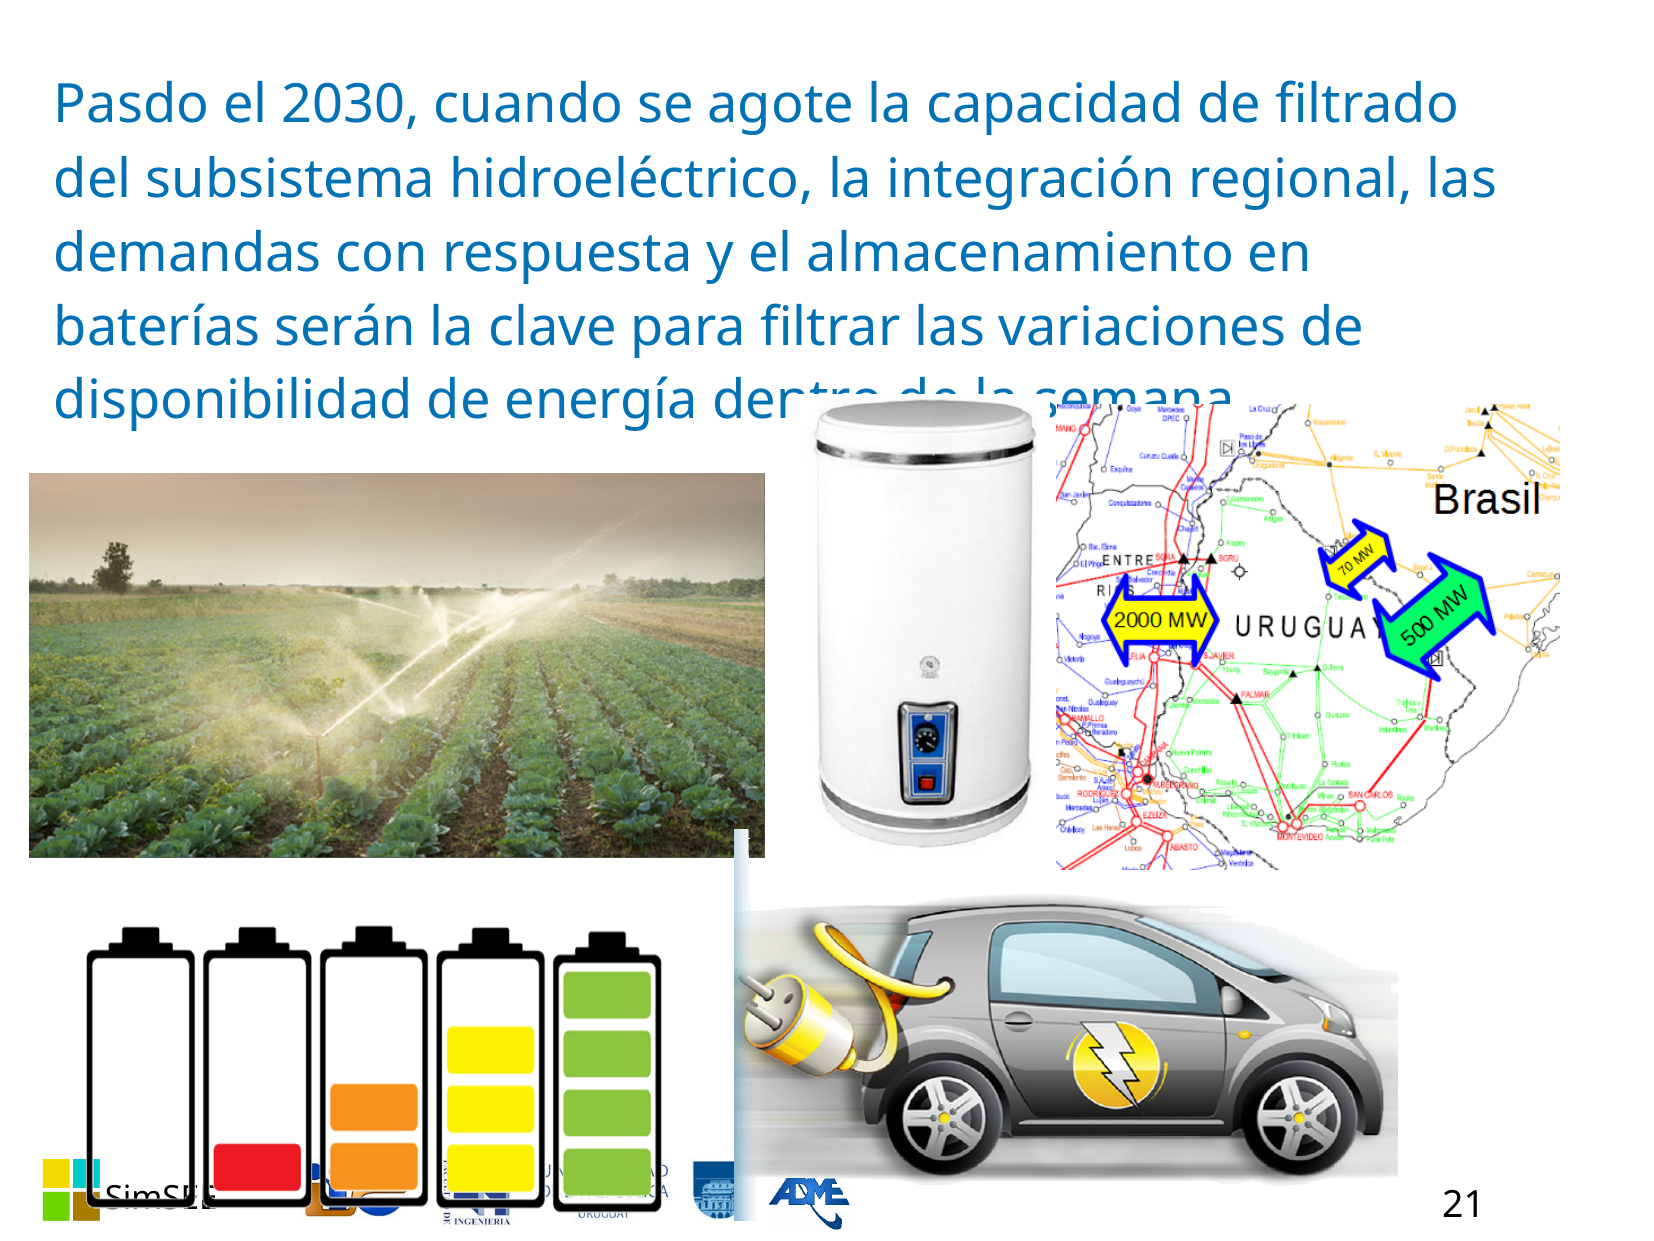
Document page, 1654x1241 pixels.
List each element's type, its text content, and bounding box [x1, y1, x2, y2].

picture [29, 394, 1560, 1239]
title Pasdo el 2030, cuando se agote la capacidad de filtrado del subsistema hidroeléctrico, la integración regional, las demandas con respuesta y el almacenamiento en baterías serán la clave para filtrar las variaciones de disponibilidad de energía dentro de la semana. [47, 45, 1536, 436]
